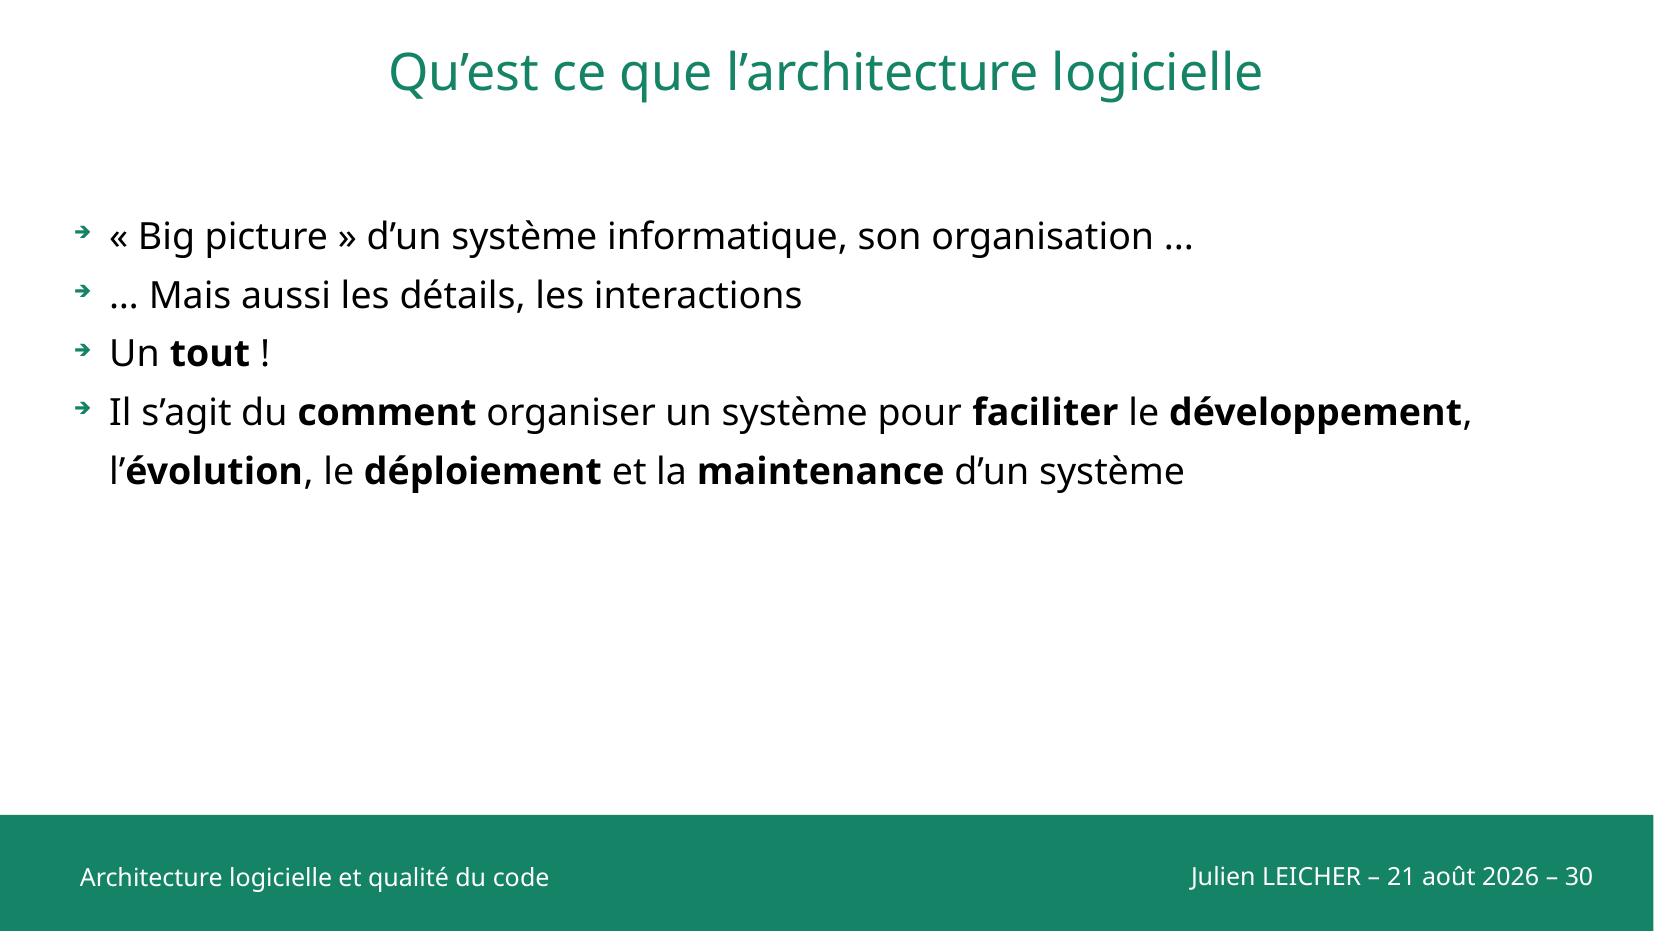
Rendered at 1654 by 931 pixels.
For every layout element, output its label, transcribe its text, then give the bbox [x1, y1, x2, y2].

text_box Qu’est ce que l’architecture logicielle [0, 27, 1654, 113]
text_box Architecture logicielle et qualité du code [64, 852, 798, 898]
text_box Julien LEICHER – 18 mars 2022 – <number> [0, 814, 1654, 931]
text_box « Big picture » d’un système informatique, son organisation ... … Mais aussi les détails, les interactions Un tout ! Il s’agit du comment organiser un système pour faciliter le développement, l’évolution, le déploiement et la maintenance d’un système [59, 194, 1595, 678]
